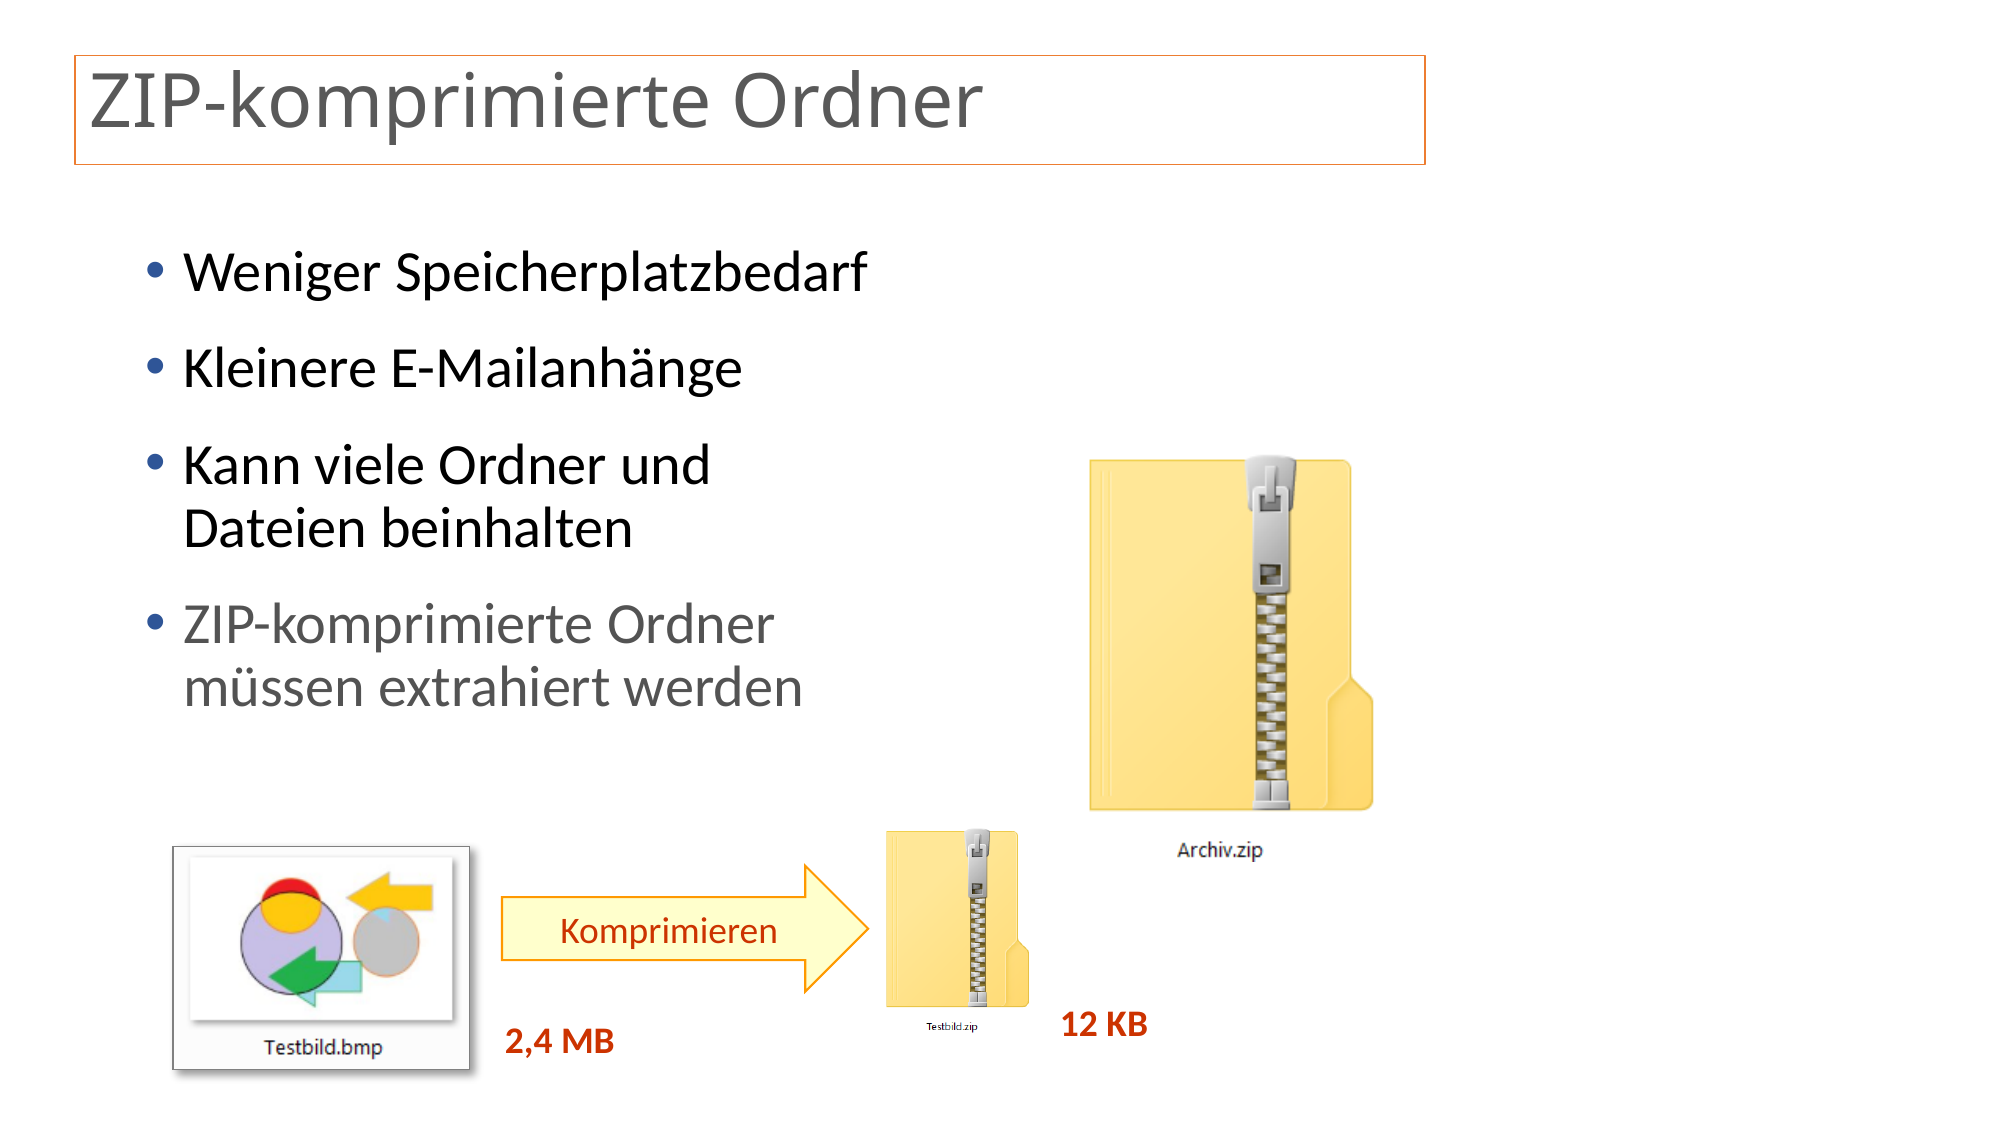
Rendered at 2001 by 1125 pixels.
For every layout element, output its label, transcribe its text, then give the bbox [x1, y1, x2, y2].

text_box Weniger Speicherplatzbedarf Kleinere E-Mailanhänge Kann viele Ordner und Dateien beinhalten ZIP-komprimierte Ordner müssen extrahiert werden [131, 233, 908, 817]
picture [1057, 438, 1400, 862]
picture [879, 825, 1034, 1033]
text_box ZIP-komprimierte Ordner [74, 55, 1425, 165]
text_box 12 KB [1045, 991, 1211, 1052]
text_box 2,4 MB [490, 1008, 656, 1069]
picture [173, 847, 469, 1069]
text_box Komprimieren [501, 865, 869, 992]
